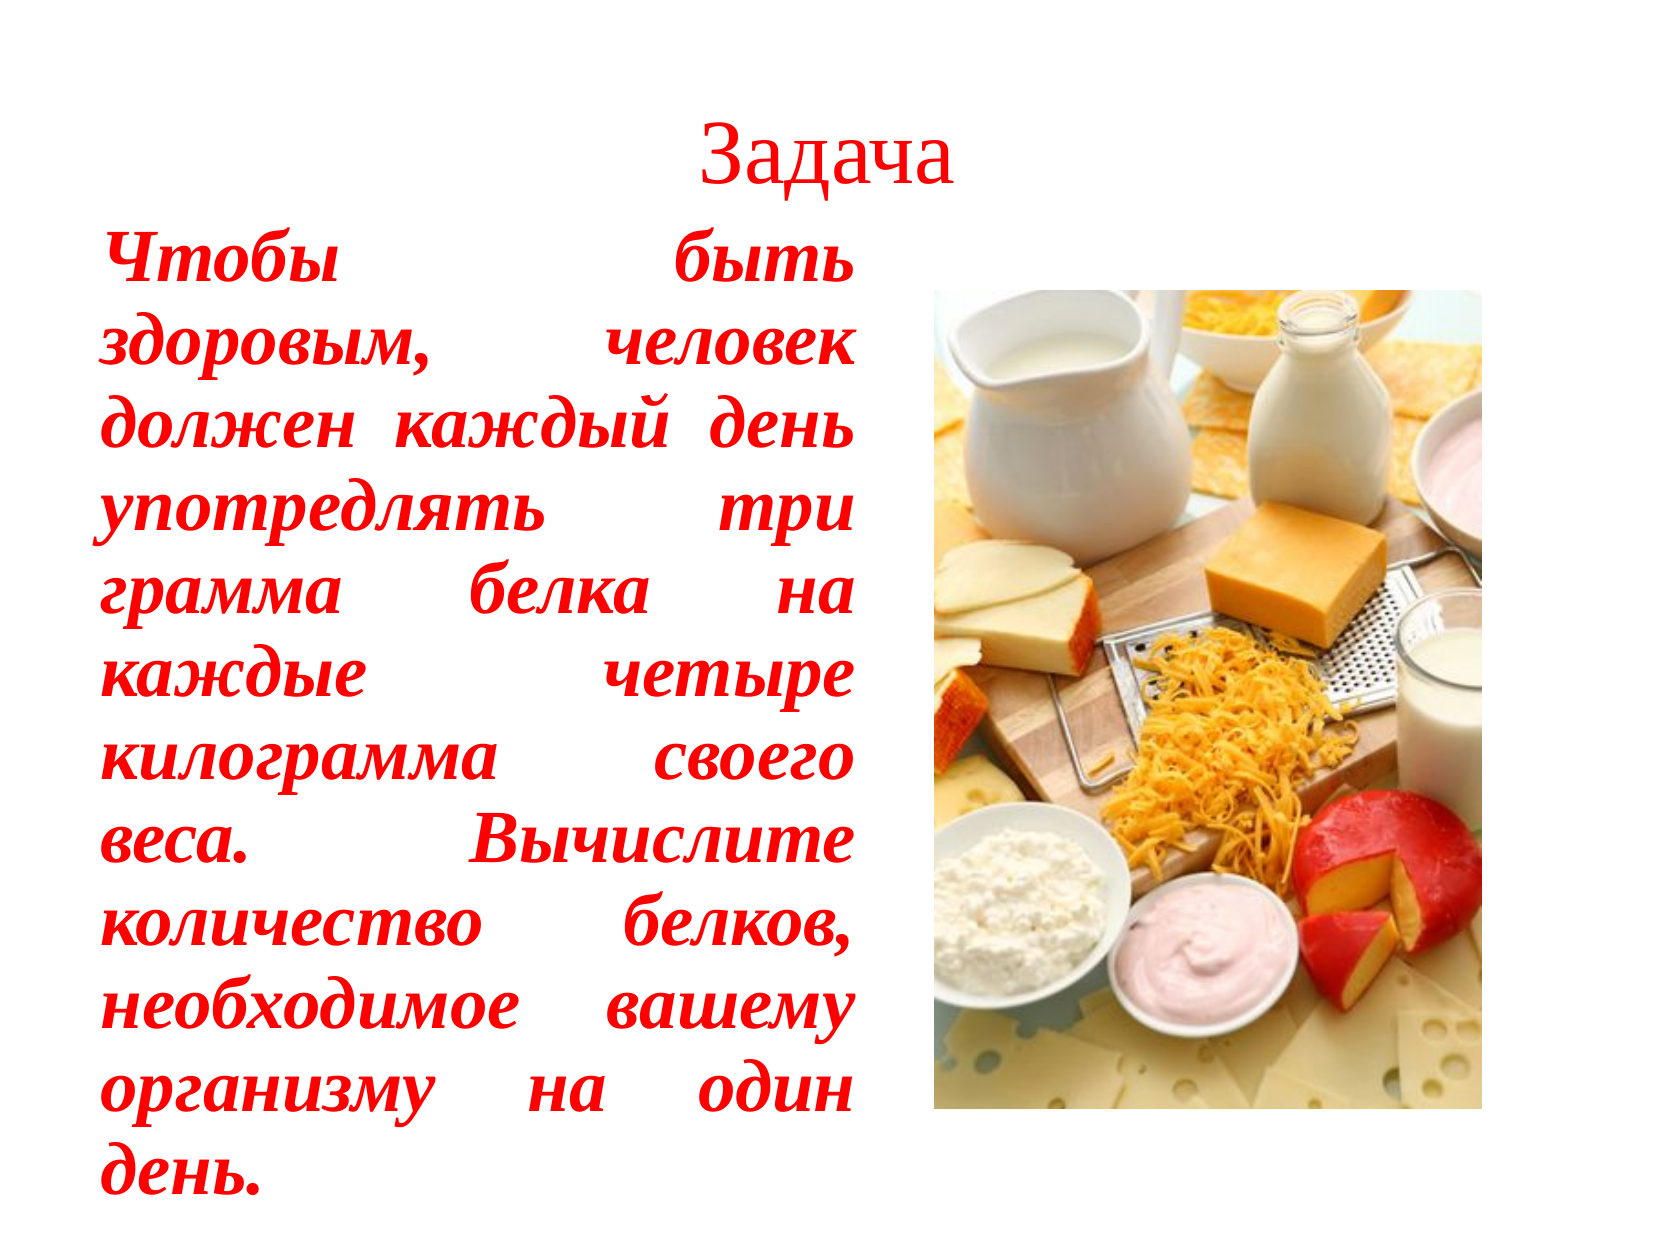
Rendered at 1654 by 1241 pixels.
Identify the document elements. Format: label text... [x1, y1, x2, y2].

picture [934, 290, 1482, 1109]
list Чтобы быть здоровым, человек должен каждый день употредлять три грамма белка на каждые четыре килограмма своего веса. Вычислите количество белков, необходимое вашему организму на один день. [29, 214, 857, 1211]
title Задача [82, 49, 1571, 257]
